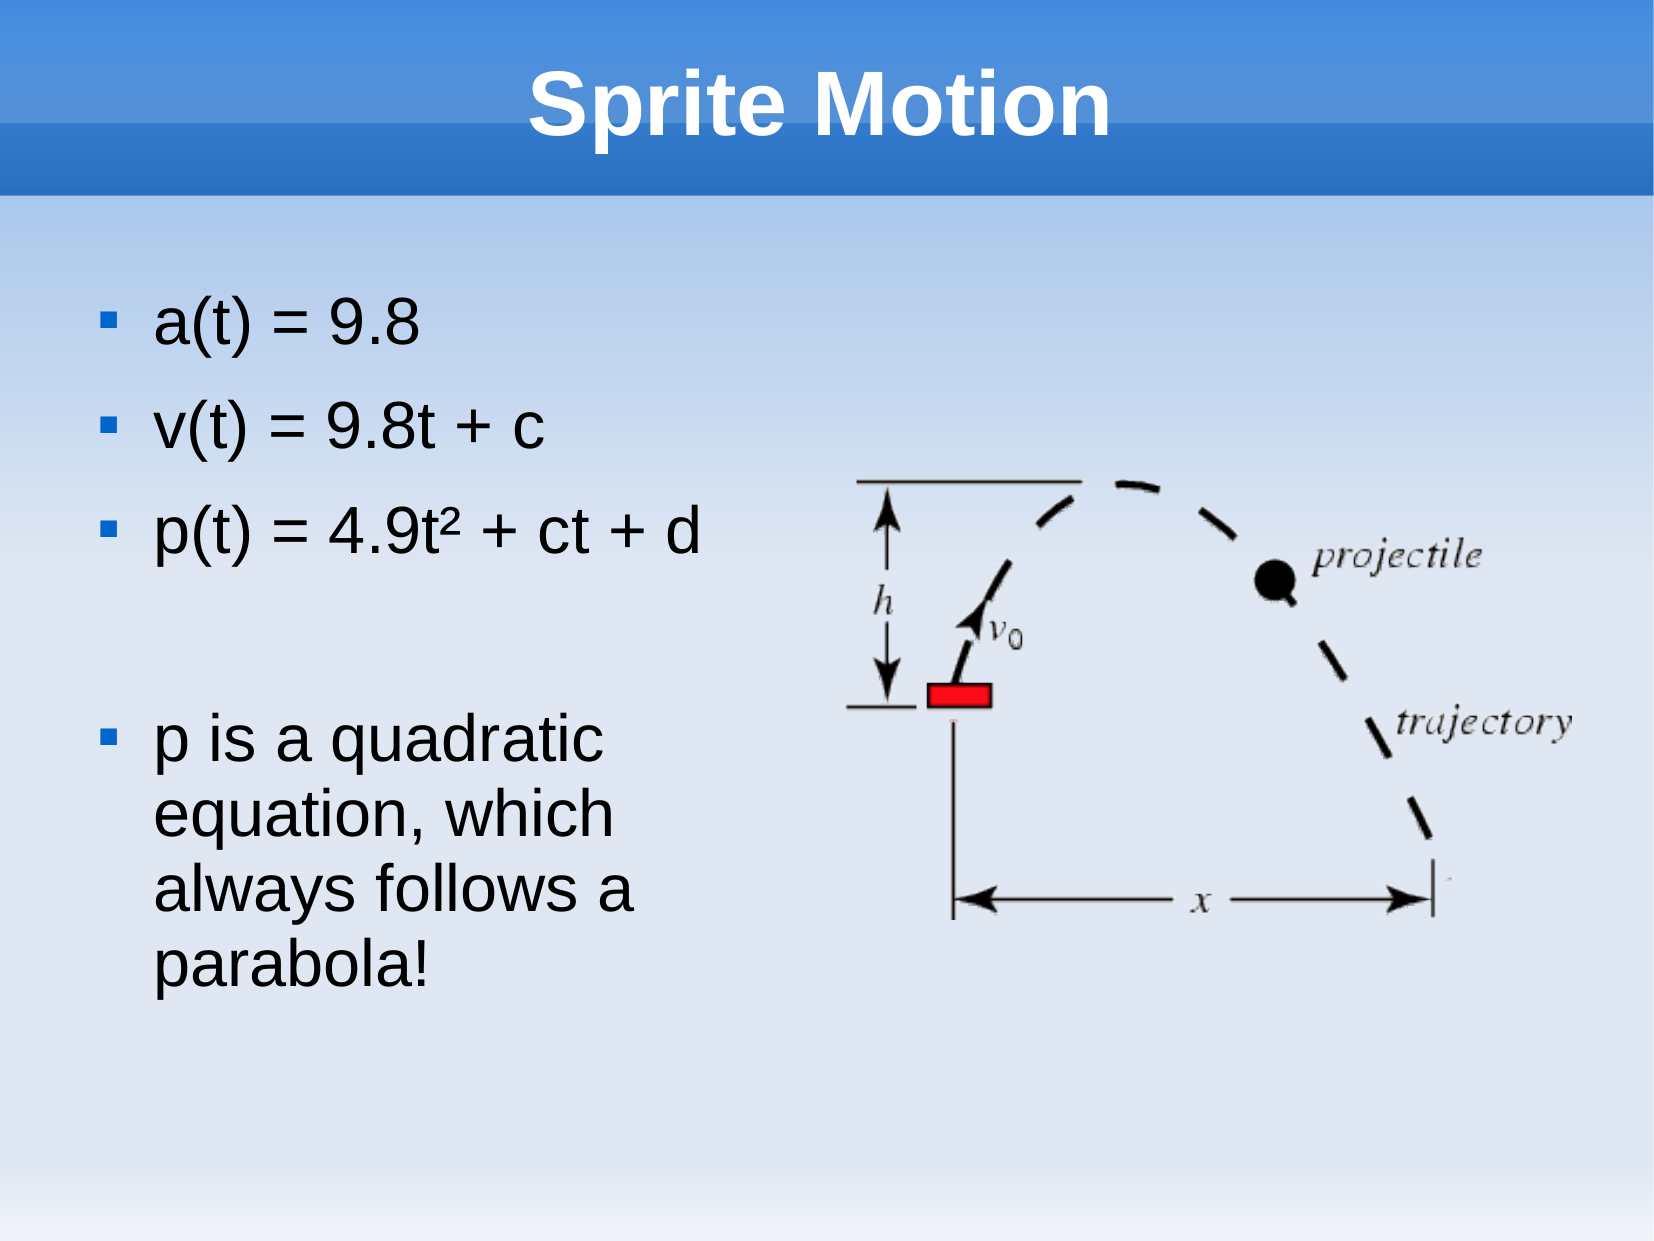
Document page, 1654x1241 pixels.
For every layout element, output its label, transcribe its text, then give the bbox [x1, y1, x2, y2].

picture [0, 0, 1654, 1241]
list a(t) = 9.8 v(t) = 9.8t + c p(t) = 4.9t² + ct + d p is a quadratic equation, which always follows a parabola! [82, 284, 809, 1103]
title Sprite Motion [76, 0, 1565, 208]
